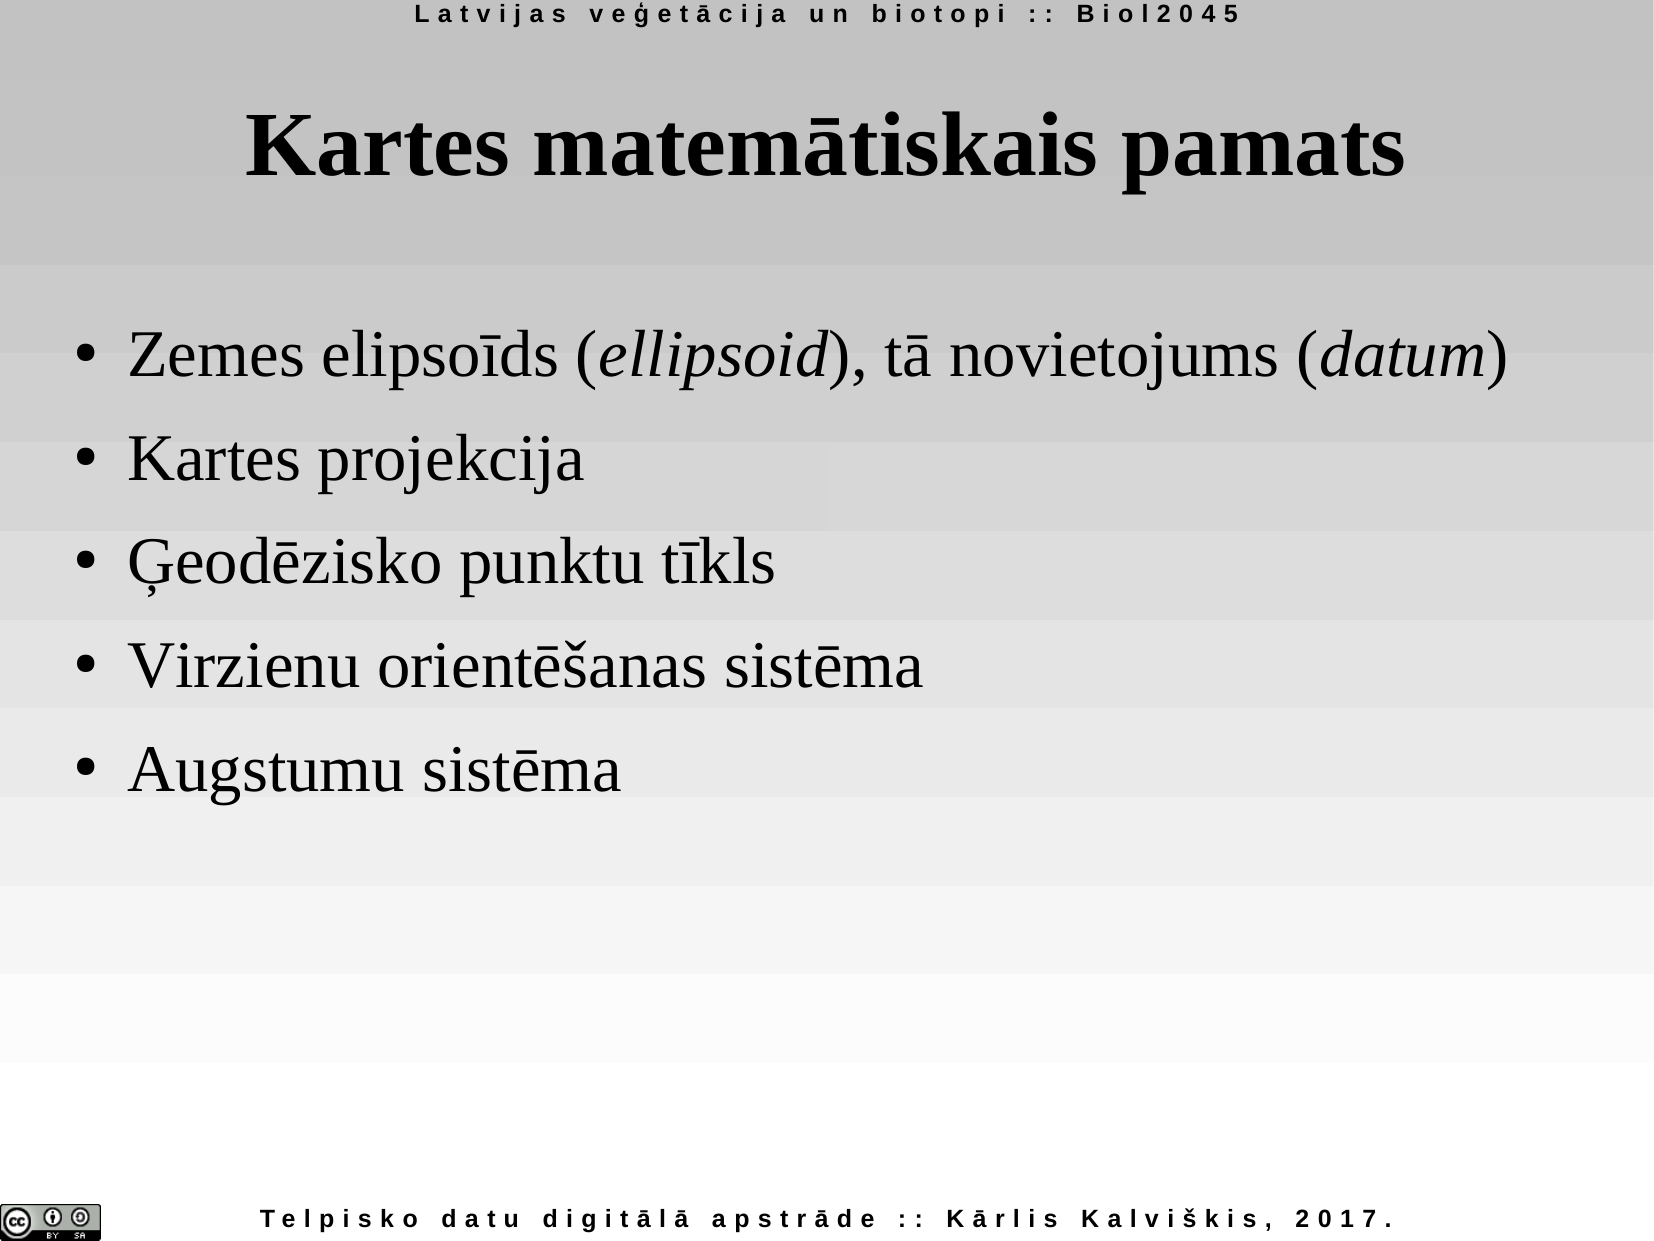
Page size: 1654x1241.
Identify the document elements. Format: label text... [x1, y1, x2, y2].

title Kartes matemātiskais pamats [0, 1, 1654, 287]
list Zemes elipsoīds (ellipsoid), tā novietojums (datum) Kartes projekcija Ģeodēzisko punktu tīkls Virzienu orientēšanas sistēma Augstumu sistēma [56, 317, 1600, 1175]
picture [0, 287, 1654, 1241]
